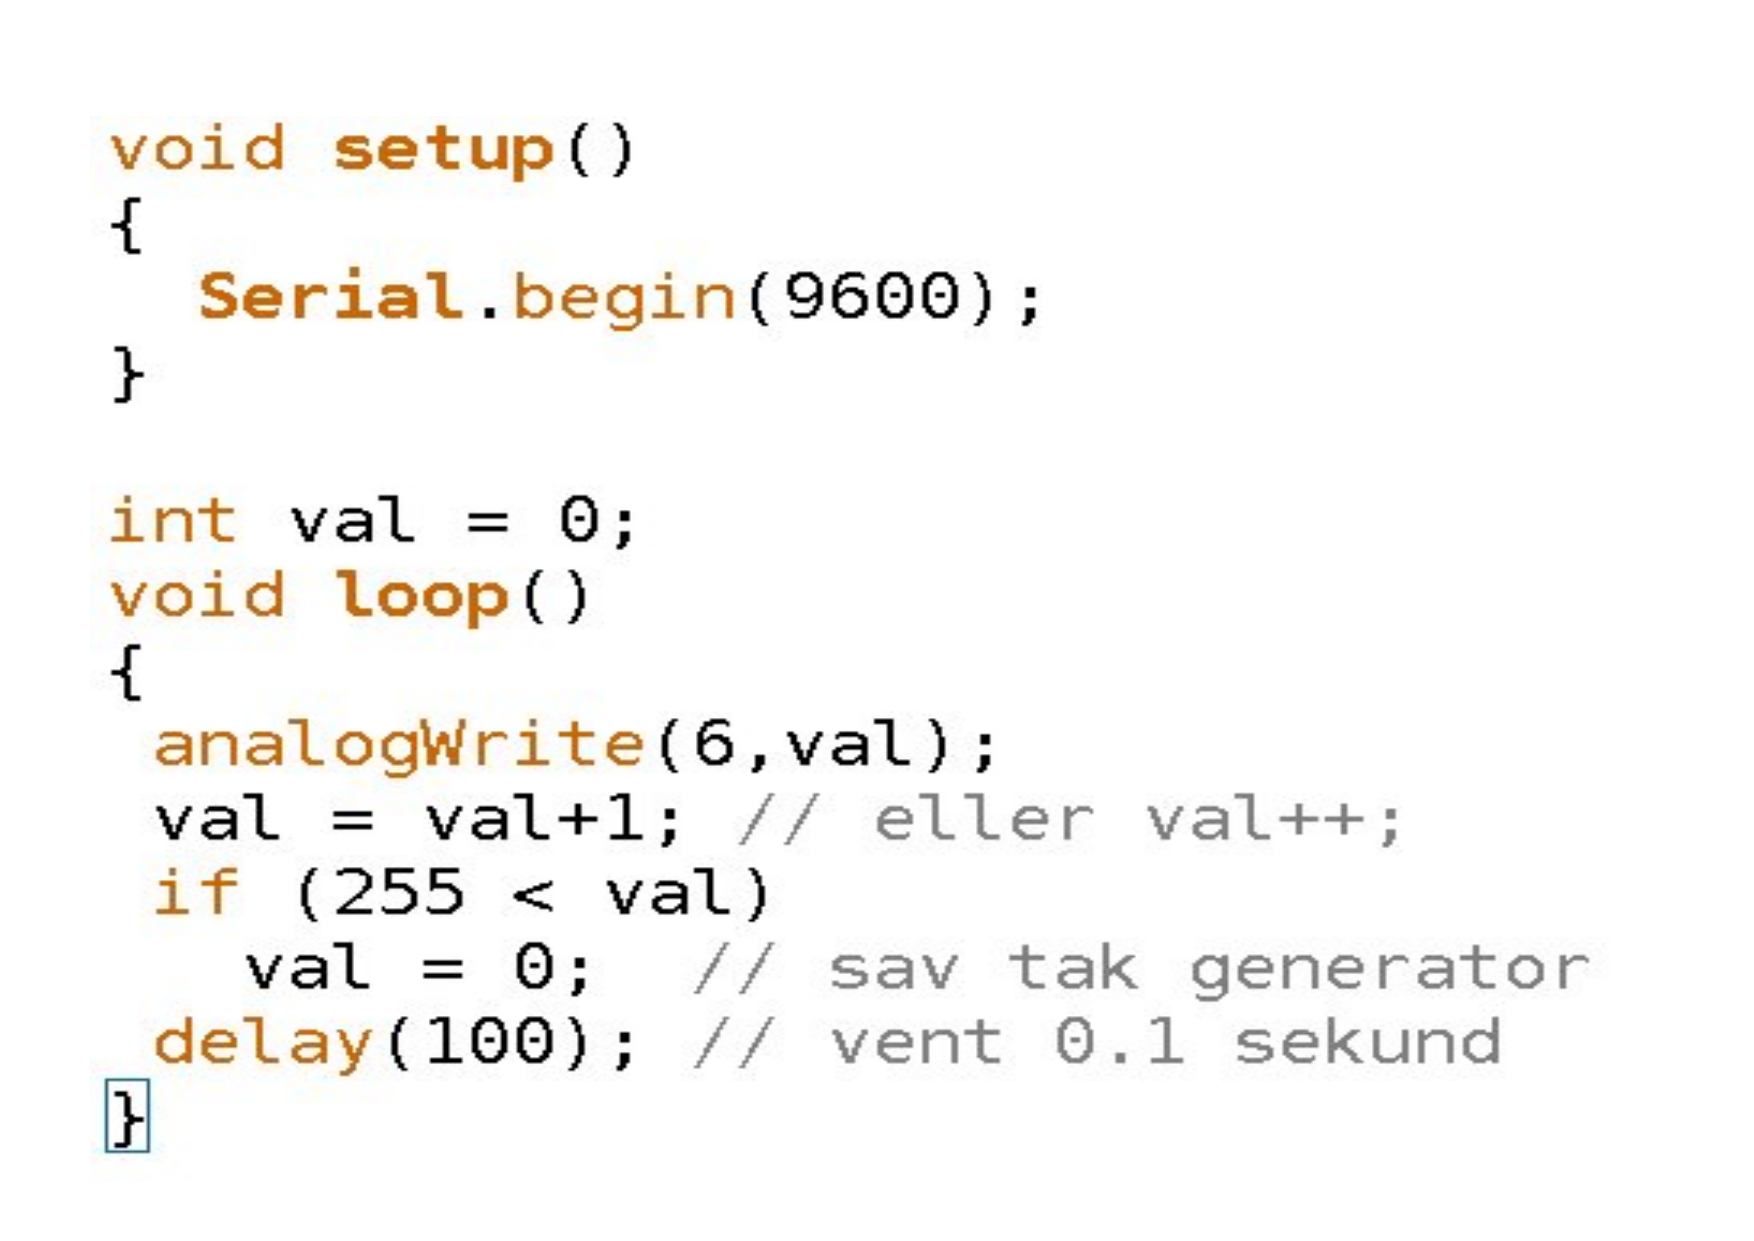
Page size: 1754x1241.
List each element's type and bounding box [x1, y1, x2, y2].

picture [90, 116, 1696, 1182]
